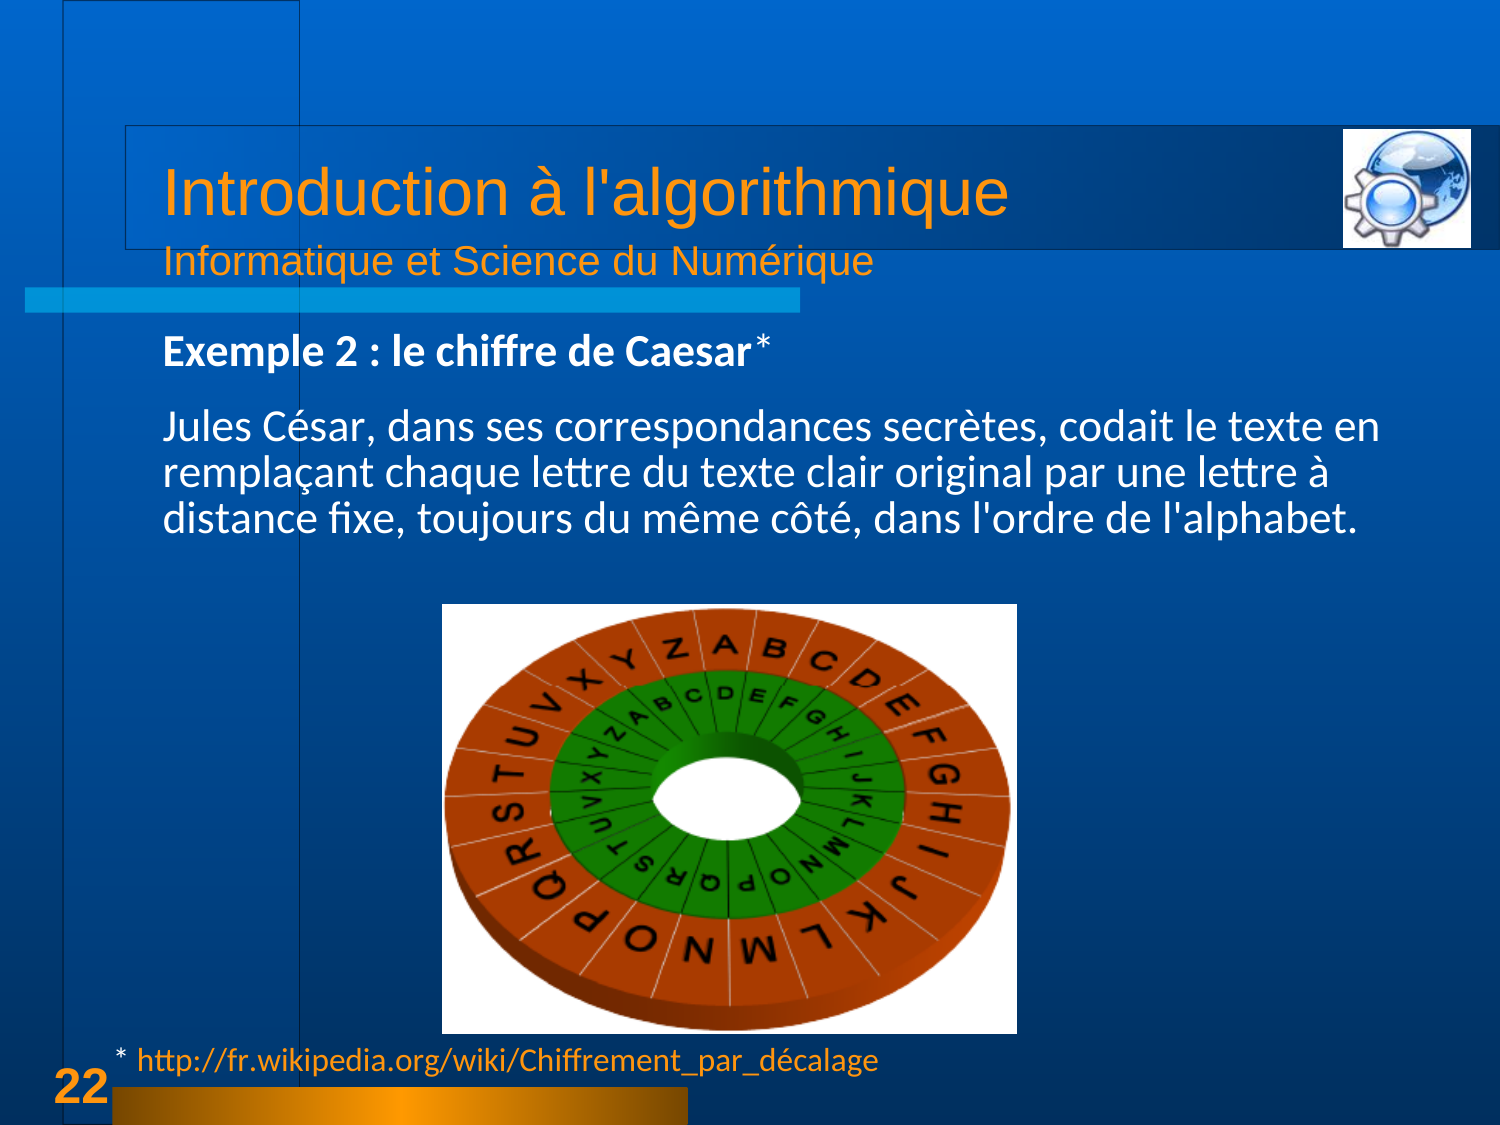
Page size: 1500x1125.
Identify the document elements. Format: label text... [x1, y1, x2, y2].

text_box * http://fr.wikipedia.org/wiki/Chiffrement_par_décalage [98, 1039, 1152, 1095]
text_box Exemple 2 : le chiffre de Caesar* Jules César, dans ses correspondances secrètes, codait le texte en remplaçant chaque lettre du texte clair original par une lettre à distance fixe, toujours du même côté, dans l'ordre de l'alphabet. [147, 324, 1418, 614]
picture [442, 604, 1017, 1034]
picture [1343, 129, 1471, 248]
